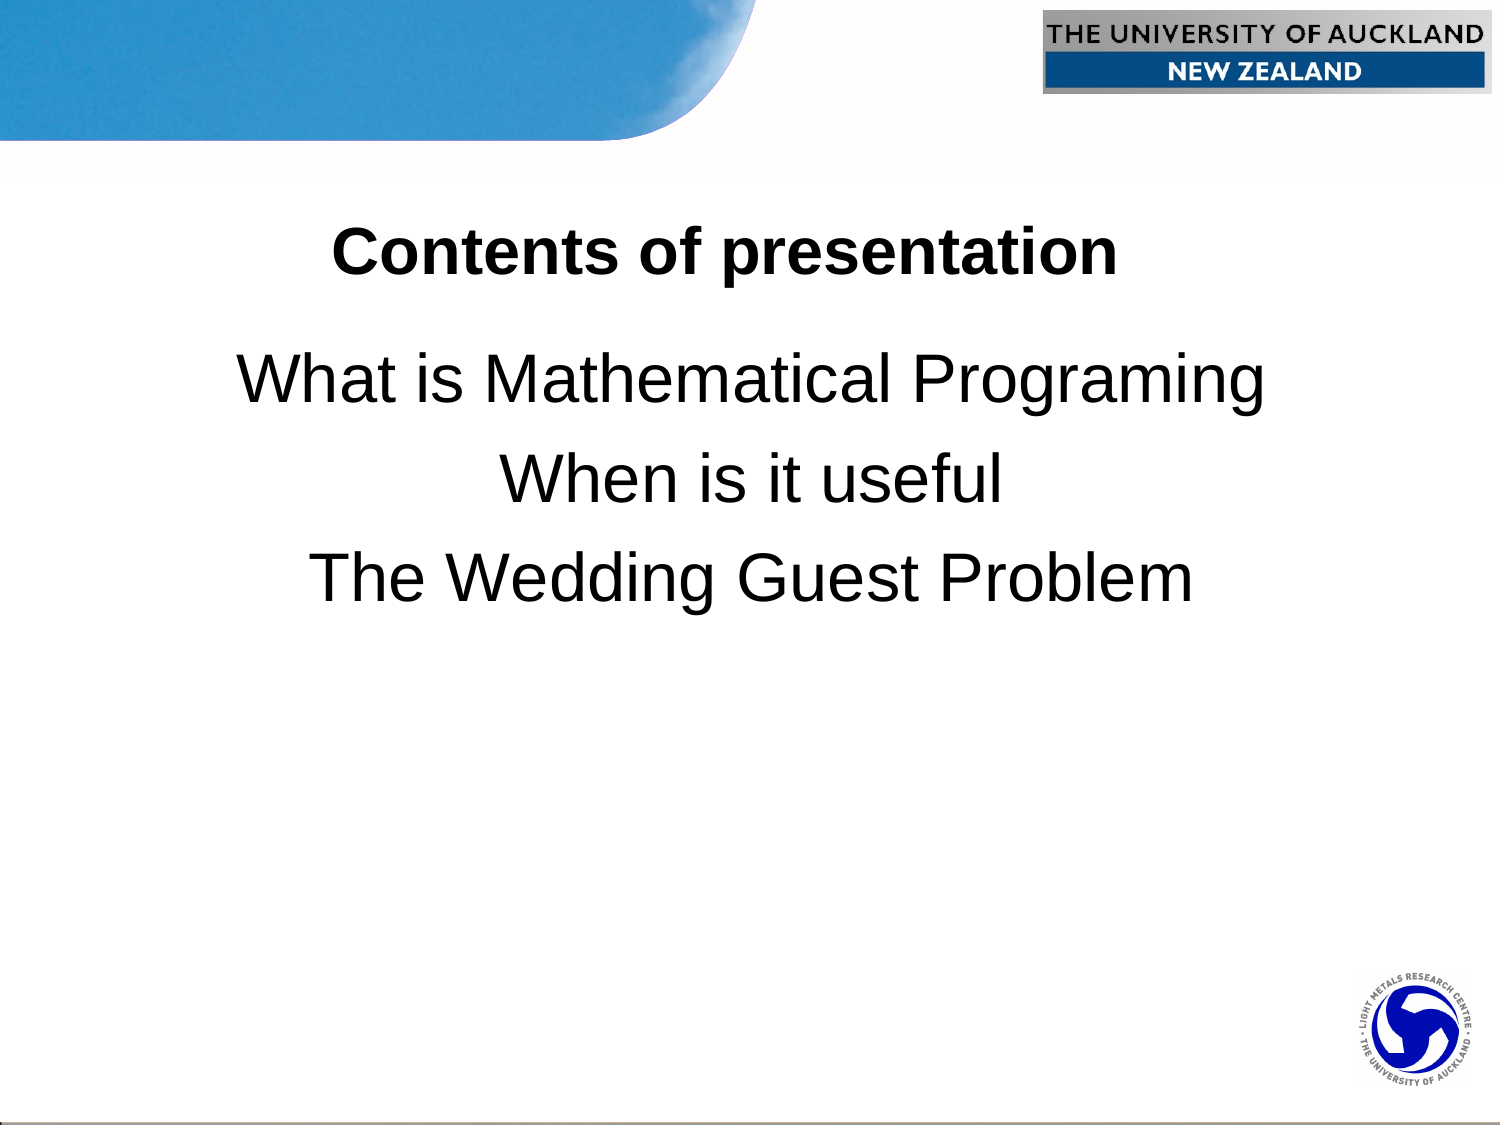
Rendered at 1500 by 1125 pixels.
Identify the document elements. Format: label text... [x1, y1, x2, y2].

title Contents of presentation [88, 177, 1364, 325]
text_box What is Mathematical Programing When is it useful The Wedding Guest Problem [76, 326, 1427, 1069]
picture [1359, 972, 1472, 1086]
picture [0, 0, 1500, 181]
